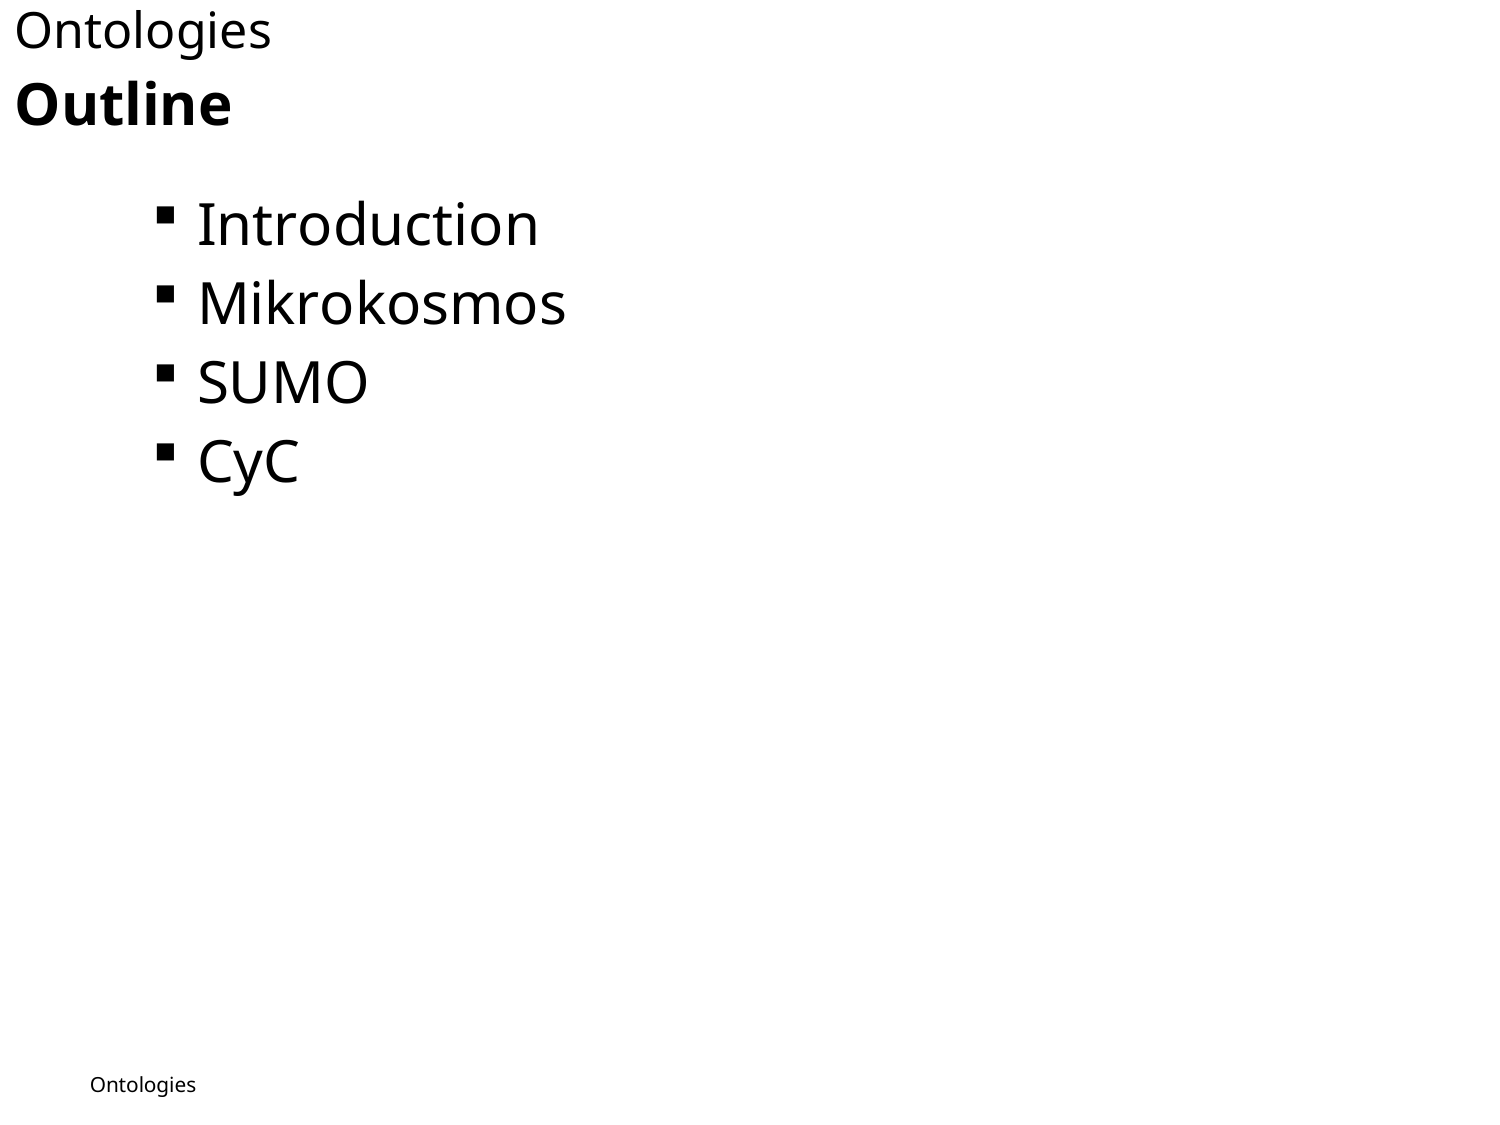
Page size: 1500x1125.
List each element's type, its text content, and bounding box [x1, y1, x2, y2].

title Ontologies Outline [0, 0, 1401, 151]
list Introduction Mikrokosmos SUMO CyC [62, 174, 1463, 1013]
